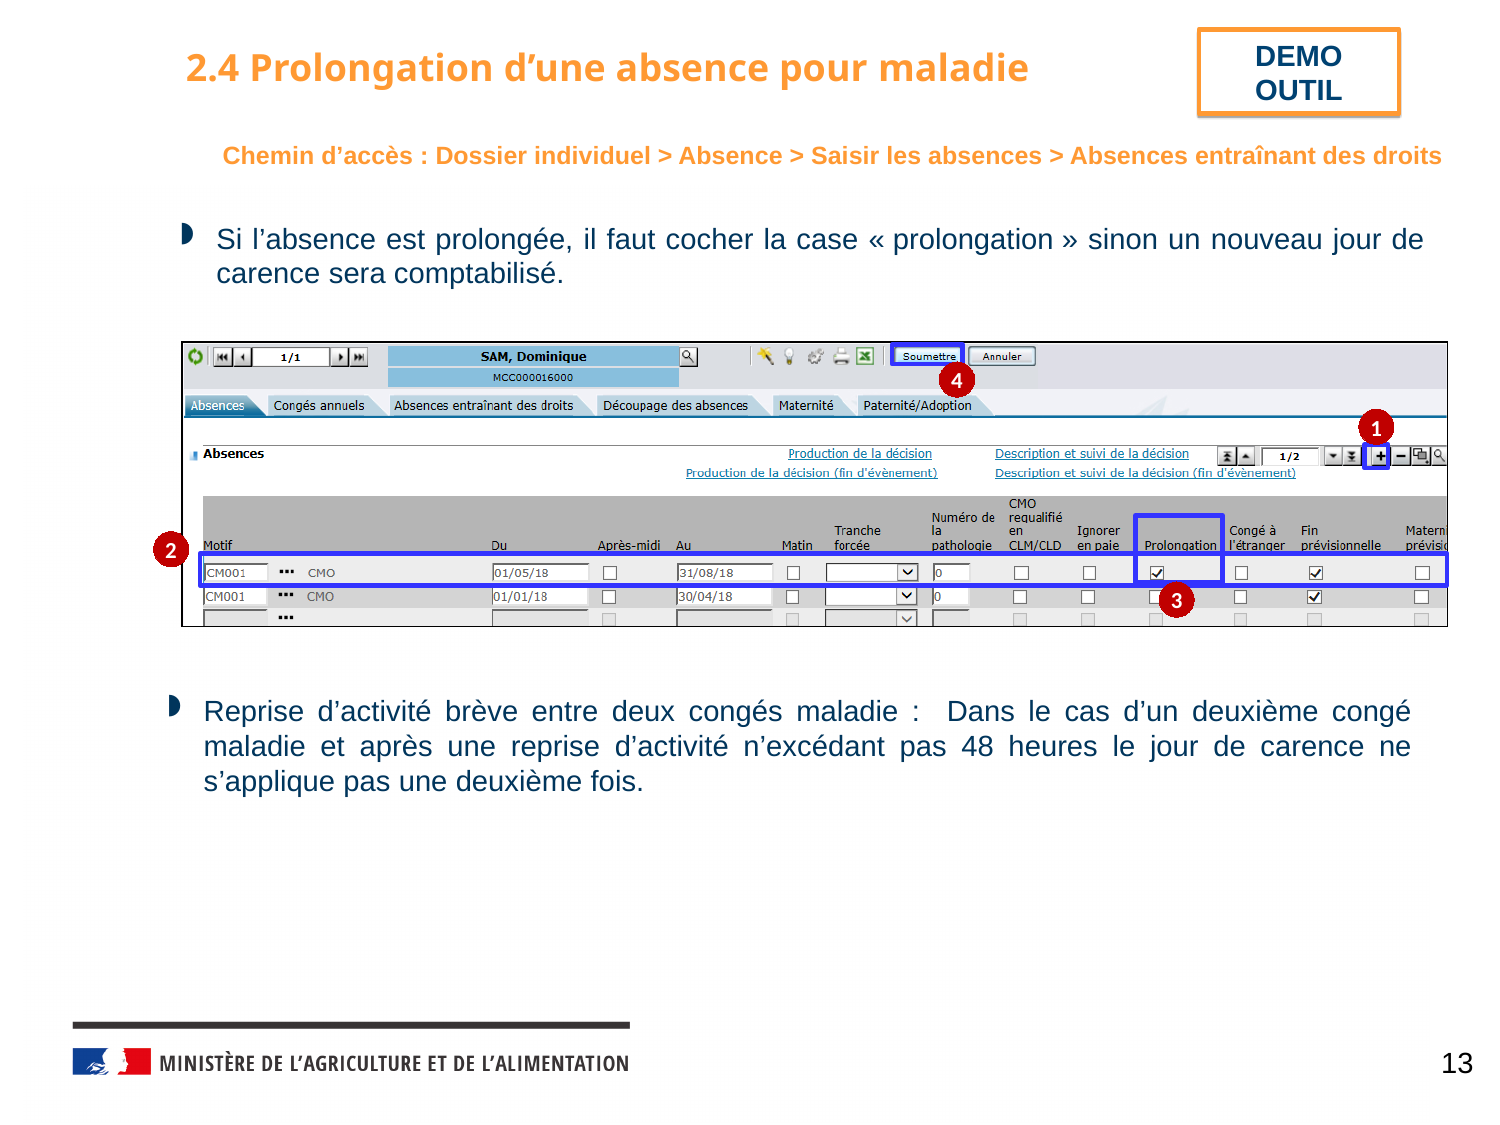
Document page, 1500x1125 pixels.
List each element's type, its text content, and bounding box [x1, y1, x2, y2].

text_box 2.4 Prolongation d’une absence pour maladie [171, 36, 1458, 142]
picture [202, 556, 1133, 583]
picture [1225, 556, 1445, 583]
picture [1138, 518, 1220, 551]
text_box DEMO OUTIL [1198, 29, 1400, 114]
text_box Chemin d’accès : Dossier individuel > Absence > Saisir les absences > Absences entraînant des droits [207, 132, 1375, 177]
text_box 1 [1358, 409, 1394, 445]
text_box Reprise d’activité brève entre deux congés maladie : Dans le cas d’un deuxième congé maladie et après une reprise d’activité n’excédant pas 48 heures le jour de carence ne s’applique pas une deuxième fois. [153, 684, 1429, 772]
picture [23, 185, 1430, 1123]
picture [894, 347, 960, 362]
picture [182, 342, 1447, 626]
text_box 3 [1159, 581, 1195, 618]
text_box 2 [153, 531, 189, 567]
text_box Si l’absence est prolongée, il faut cocher la case « prolongation » sinon un nouveau jour de carence sera comptabilisé. [166, 212, 1442, 300]
text_box 4 [939, 361, 975, 398]
picture [1138, 556, 1220, 580]
